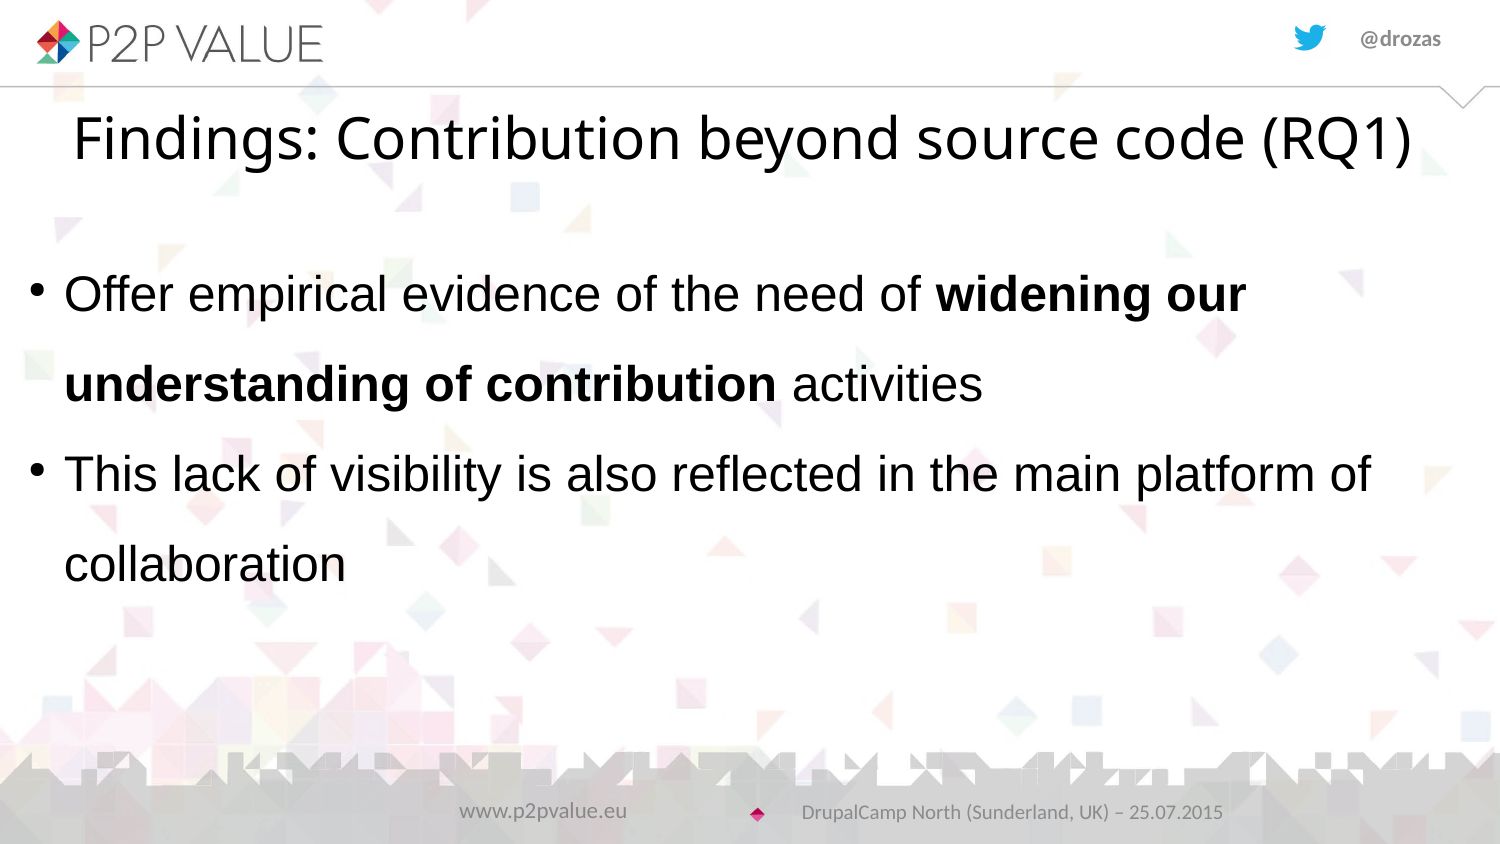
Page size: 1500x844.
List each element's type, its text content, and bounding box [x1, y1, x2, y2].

text_box www.p2pvalue.eu [453, 789, 672, 829]
title Findings: Contribution beyond source code (RQ1) [0, 92, 1486, 181]
text_box DrupalCamp North (Sunderland, UK) – 25.07.2015 [788, 788, 1481, 834]
picture [0, 0, 1500, 844]
text_box @drozas [1333, 15, 1455, 60]
subtitle Offer empirical evidence of the need of widening our understanding of contribution activities This lack of visibility is also reflected in the main platform of collaboration [15, 225, 1496, 781]
